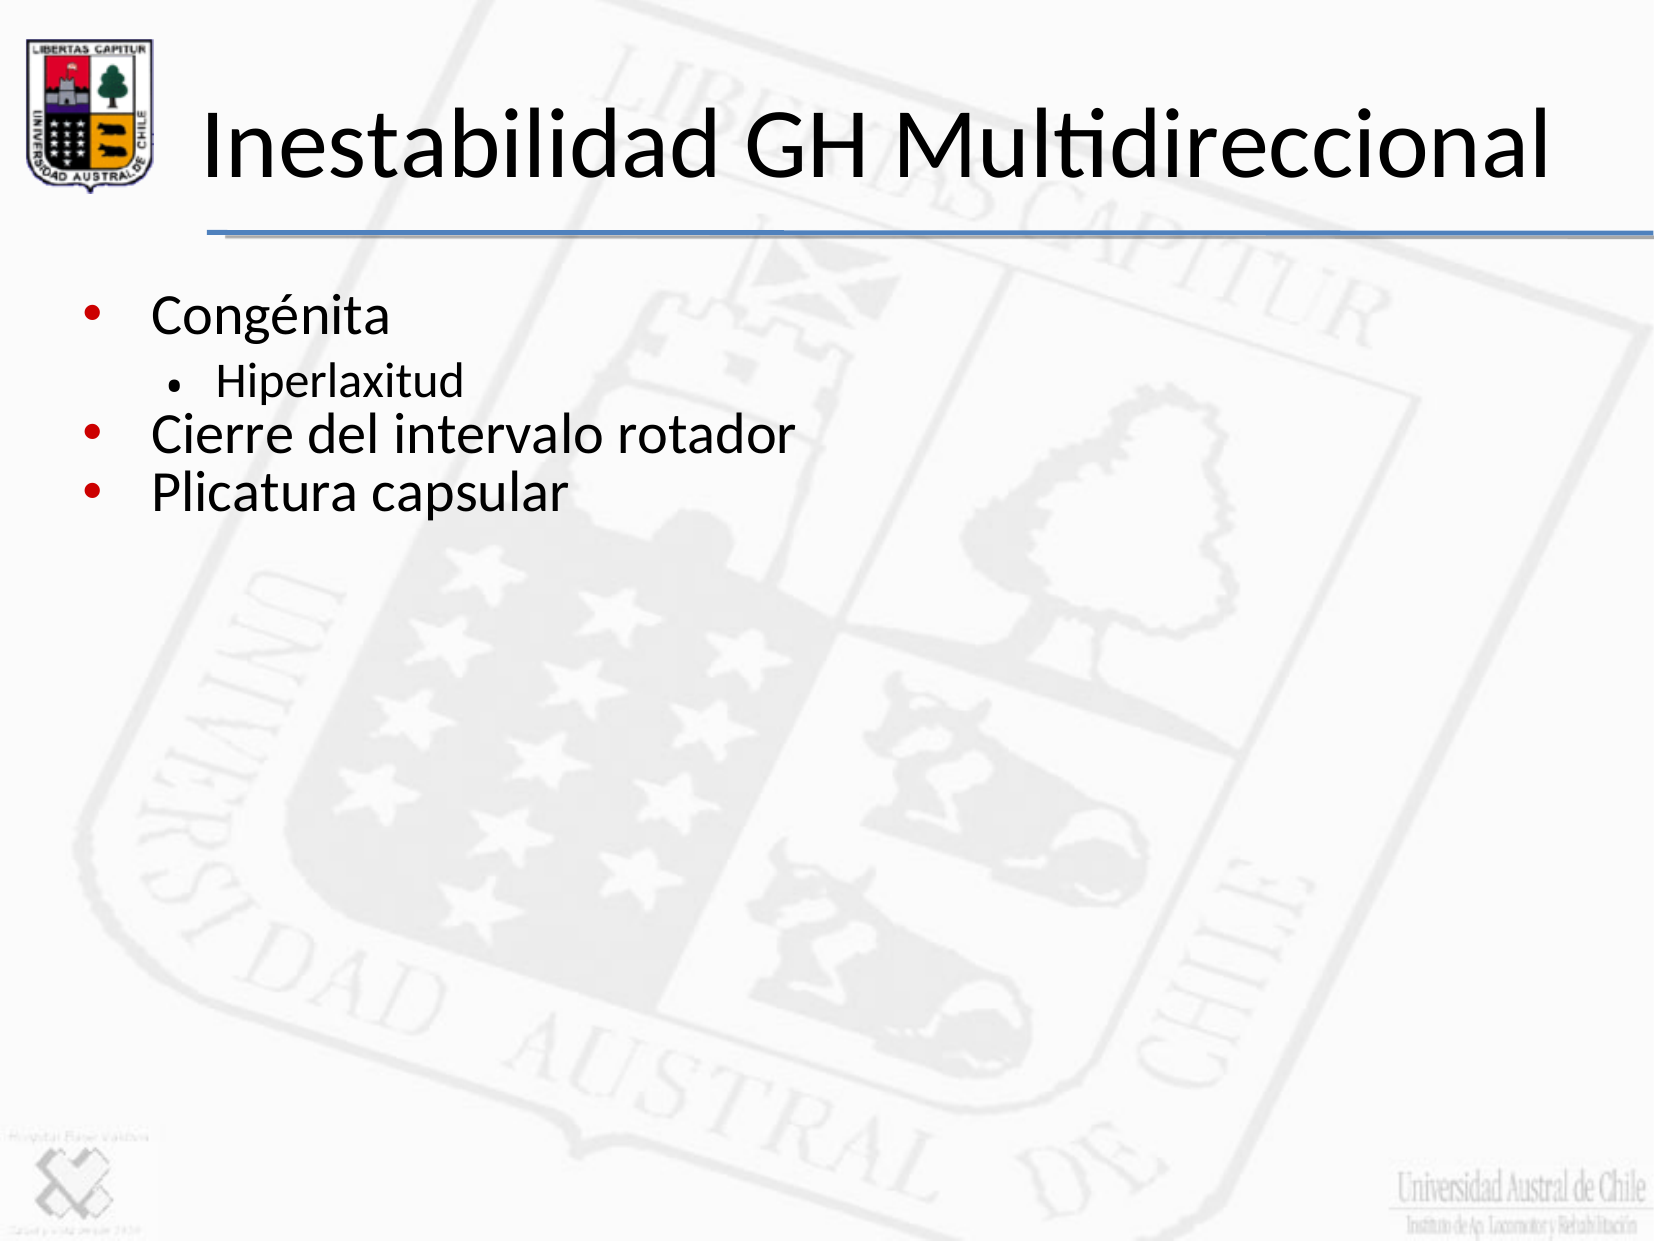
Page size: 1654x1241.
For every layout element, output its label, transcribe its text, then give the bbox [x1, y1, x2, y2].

title Inestabilidad GH Multidireccional [82, 49, 1571, 257]
picture [0, 0, 1654, 1241]
list Congénita Hiperlaxitud Cierre del intervalo rotador Plicatura capsular [82, 290, 809, 1109]
